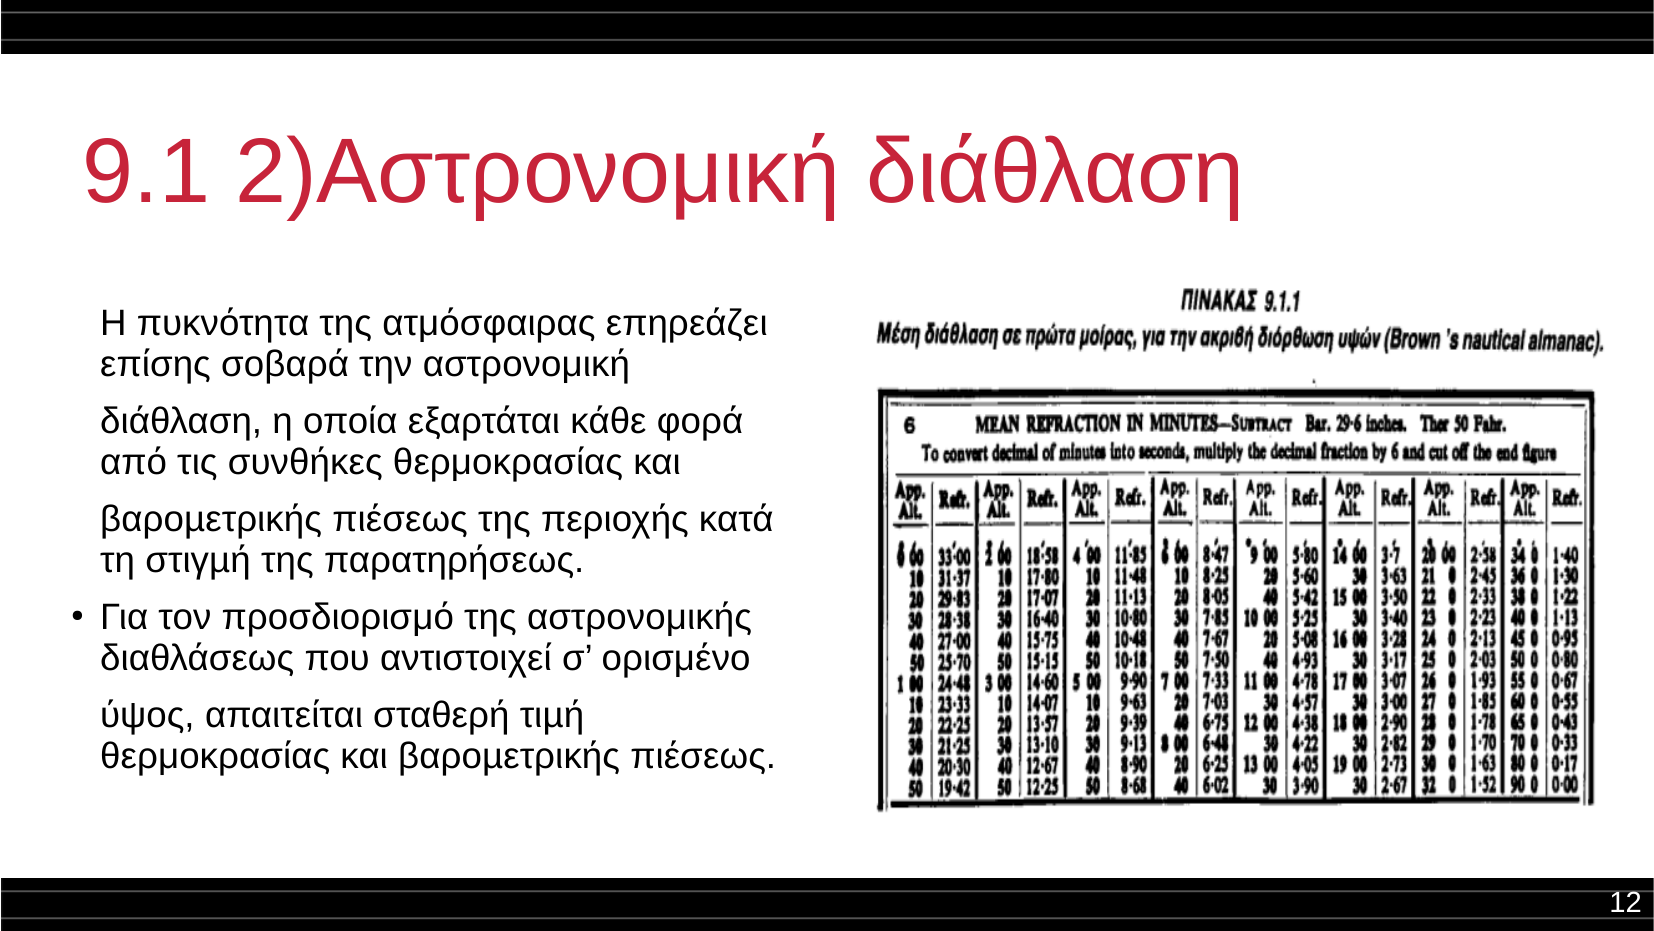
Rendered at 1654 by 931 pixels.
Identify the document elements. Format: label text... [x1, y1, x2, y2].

list Η πυκνότητα της ατμόσφαιρας επηρεάζει επίσης σοβαρά την αστρονομική διάθλαση, η οποία εξαρτάται κάθε φορά από τις συνθήκες θερμοκρασίας και βαροµετρικής πιέσεως της περιοχής κατά τη στιγµή της παρατηρήσεως. Για τον προσδιορισμό της αστρονομικής διαθλάσεως που αντιστοιχεί σ’ ορισμένο ύψος, απαιτείται σταθερή τιµή θερμοκρασίας και βαροµετρικής πιέσεως. [61, 302, 788, 788]
picture [1, 878, 1654, 931]
title 9.1 2)Αστρονομική διάθλαση [82, 92, 1571, 249]
picture [1, 0, 1654, 54]
picture [862, 247, 1613, 826]
